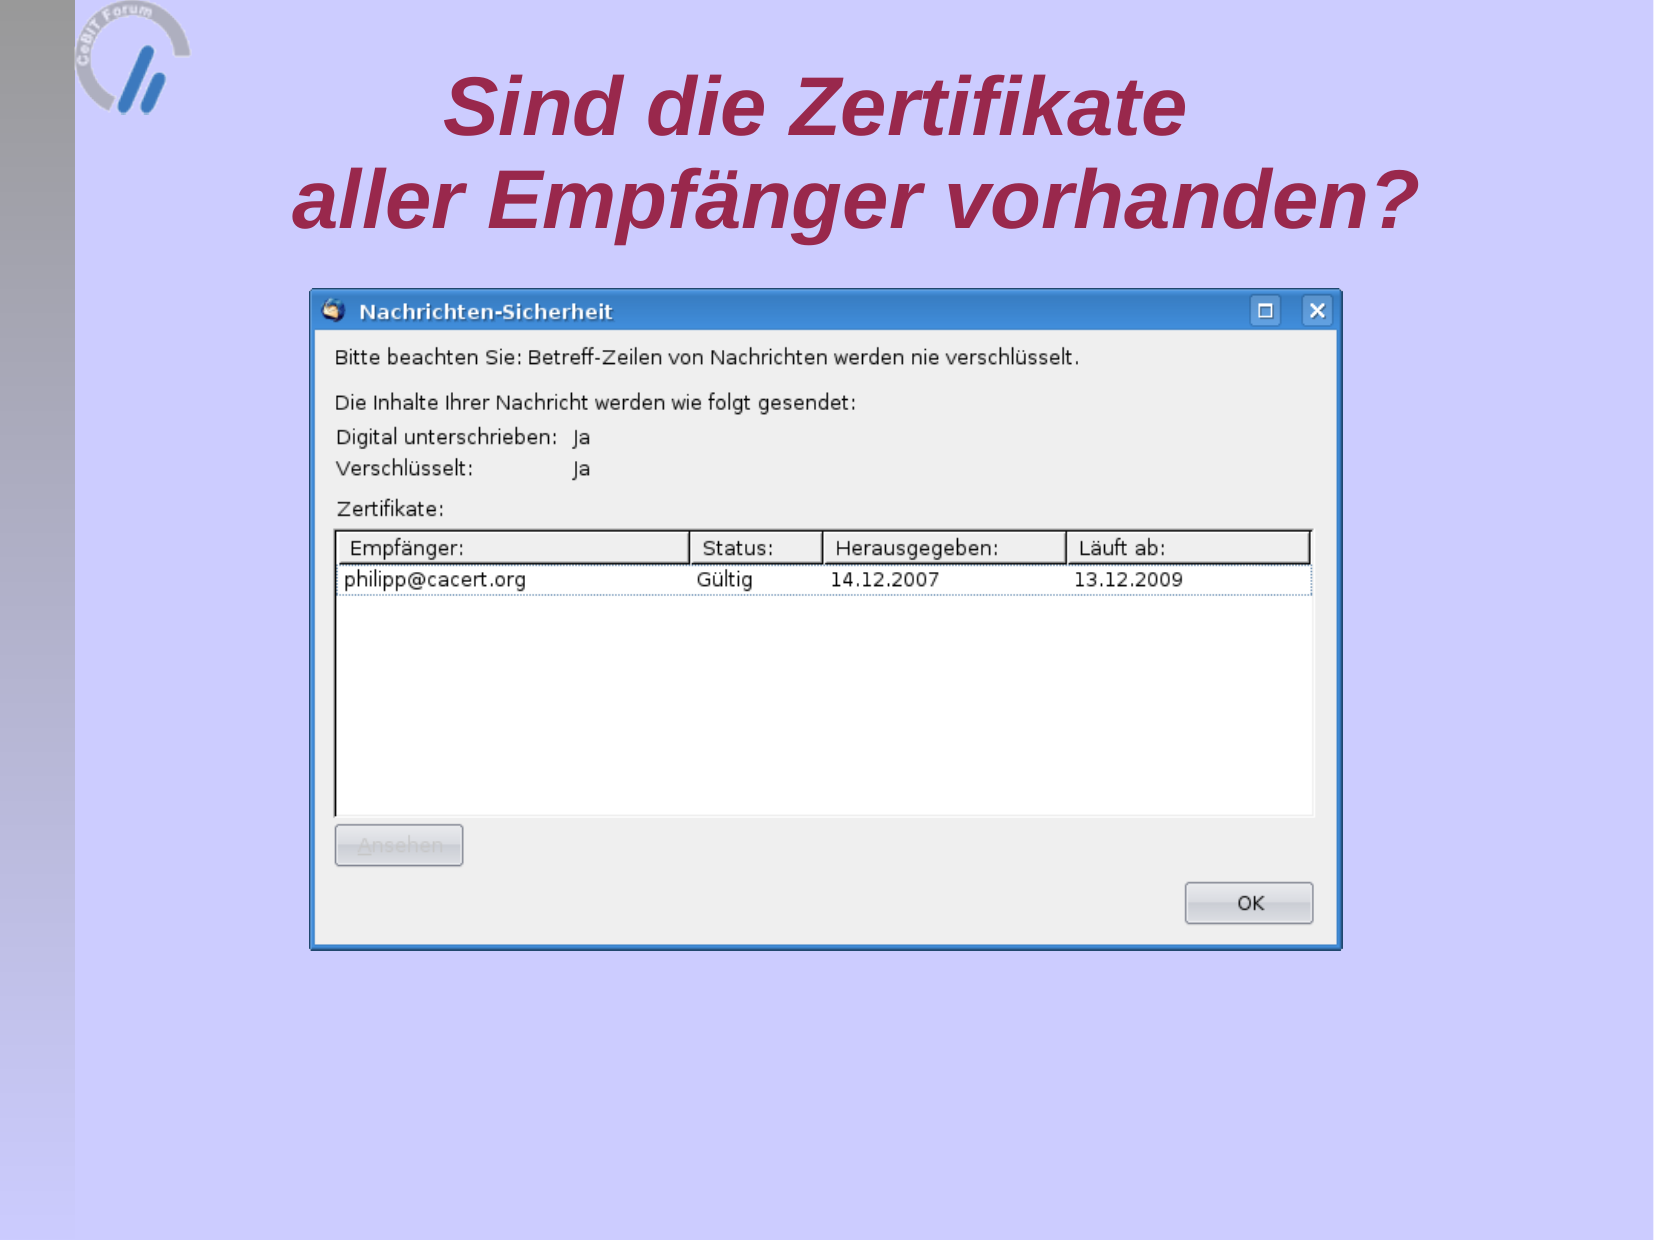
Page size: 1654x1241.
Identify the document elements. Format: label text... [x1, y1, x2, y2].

title Sind die Zertifikate aller Empfänger vorhanden? [121, 46, 1534, 261]
picture [309, 288, 1343, 951]
